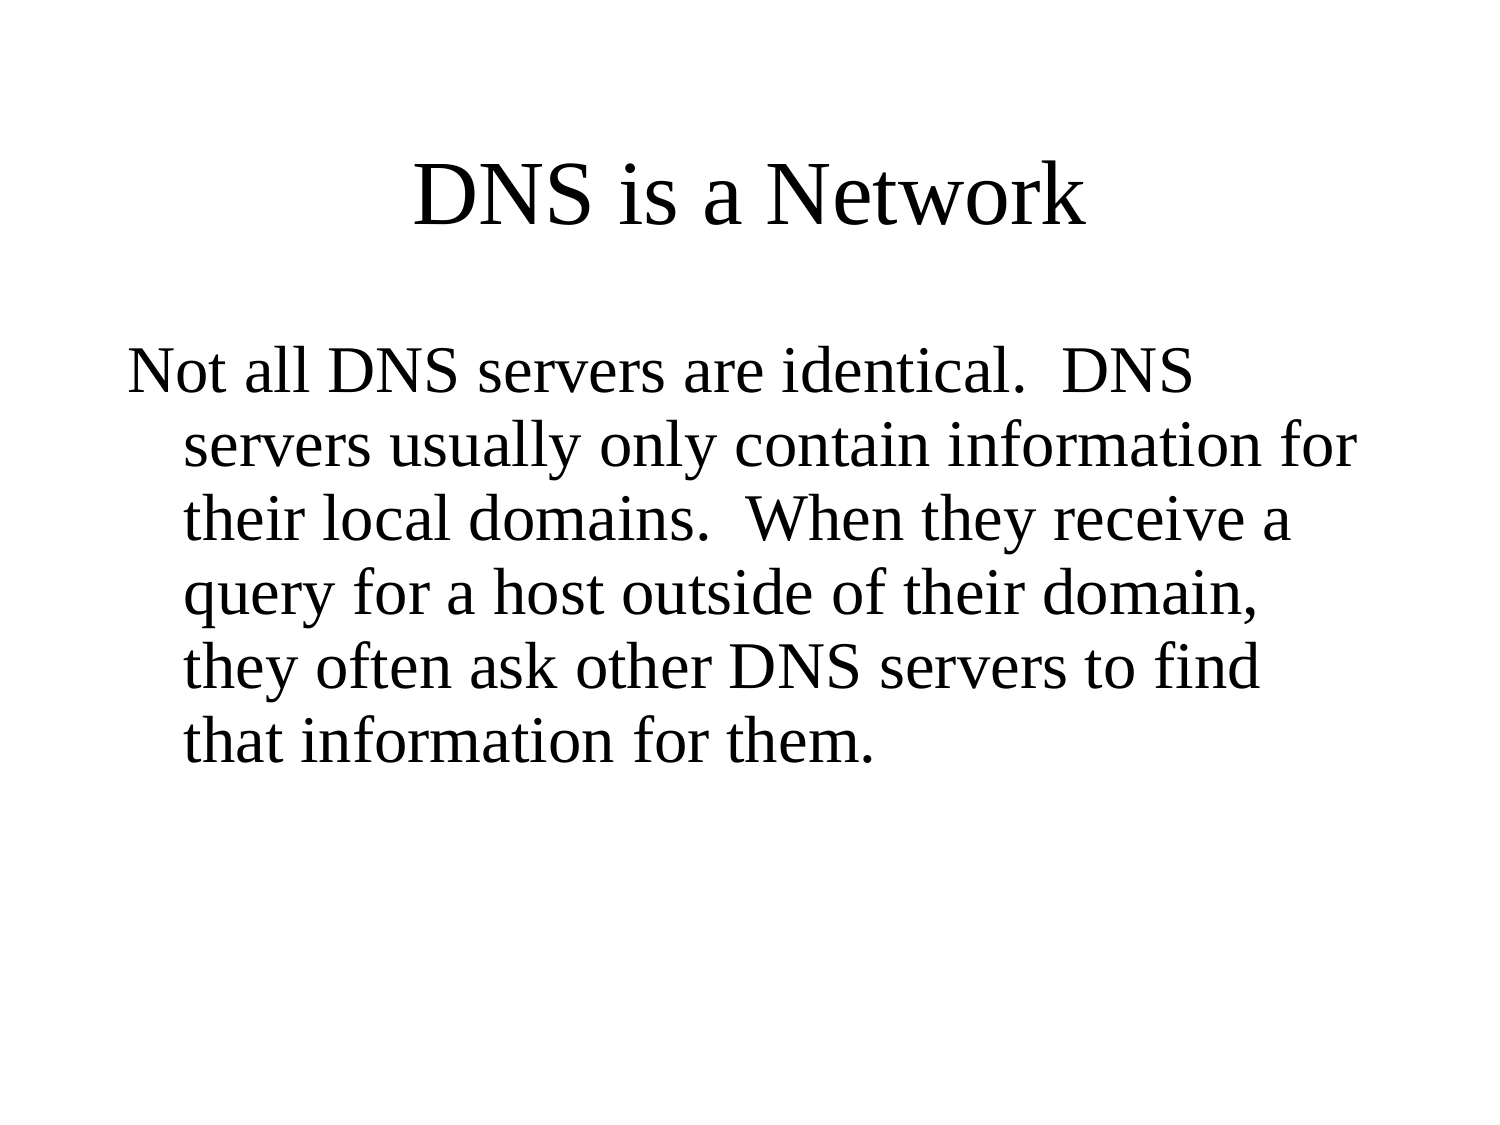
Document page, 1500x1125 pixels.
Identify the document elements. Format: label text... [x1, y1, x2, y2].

title DNS is a Network [112, 99, 1388, 288]
list Not all DNS servers are identical. DNS servers usually only contain information for their local domains. When they receive a query for a host outside of their domain, they often ask other DNS servers to find that information for them. [112, 324, 1388, 1001]
